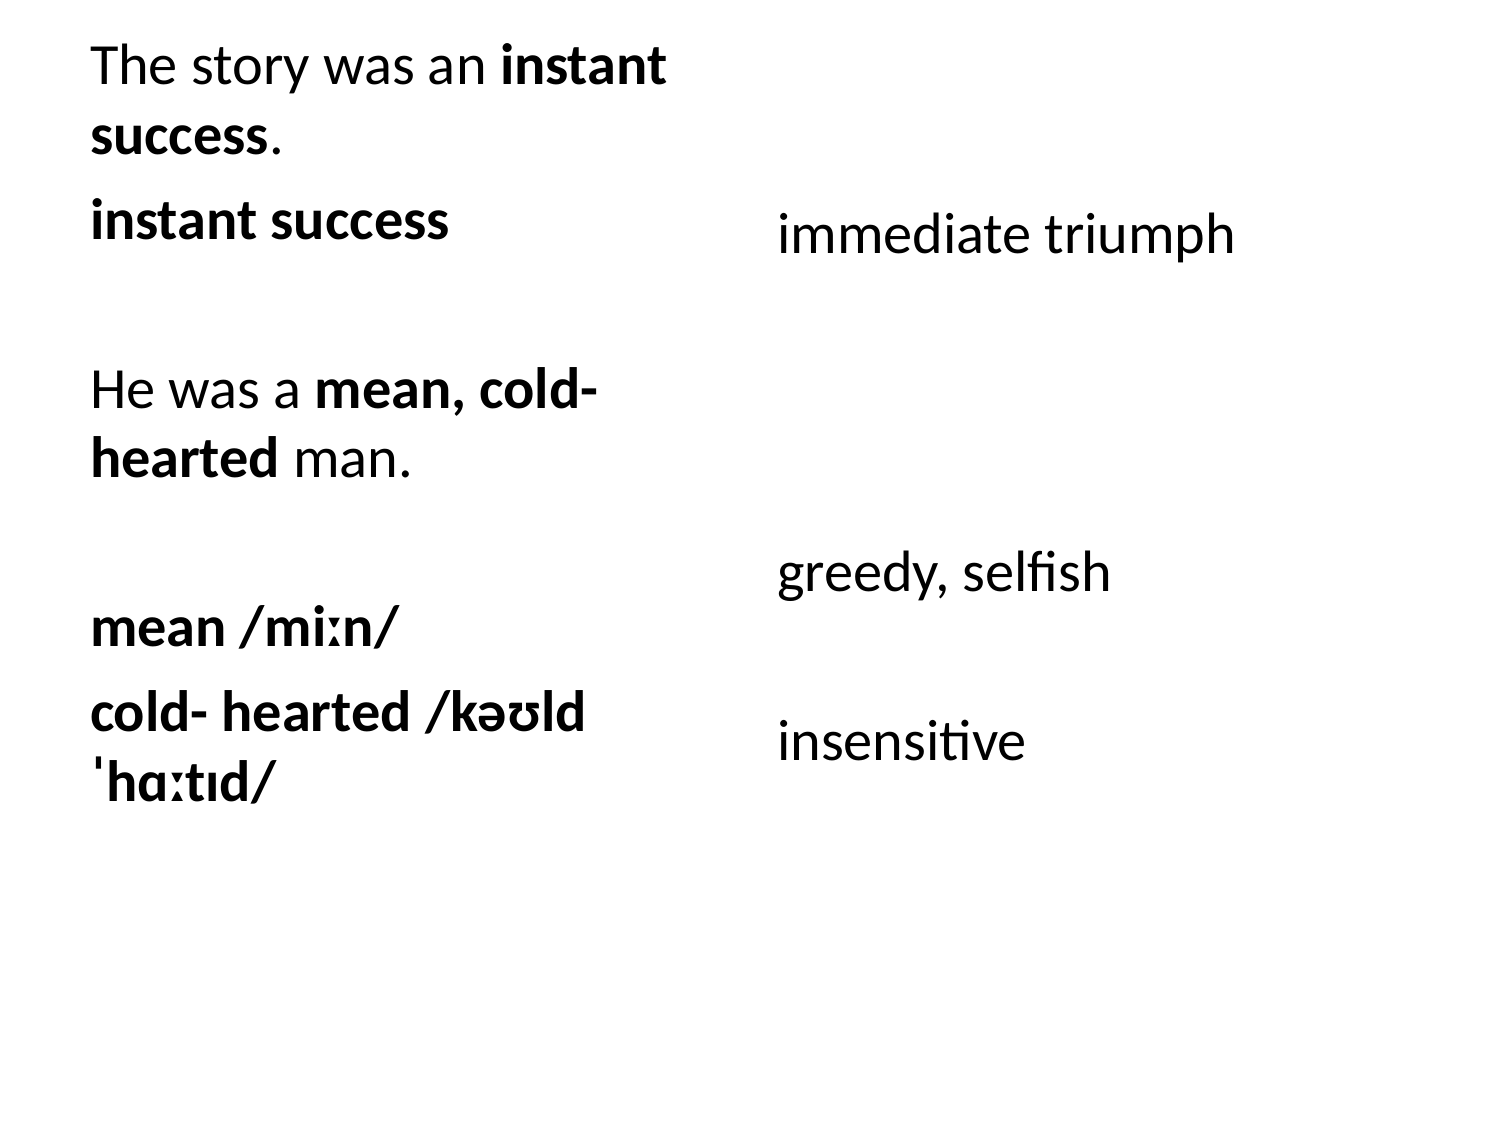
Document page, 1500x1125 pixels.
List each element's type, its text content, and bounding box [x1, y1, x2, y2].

list immediate triumph greedy, selfish insensitive [762, 19, 1426, 1095]
list The story was an instant success. instant success He was a mean, cold-hearted man. mean /miːn/ cold- hearted /kəʊldˈhɑːtɪd/ [75, 19, 738, 1095]
